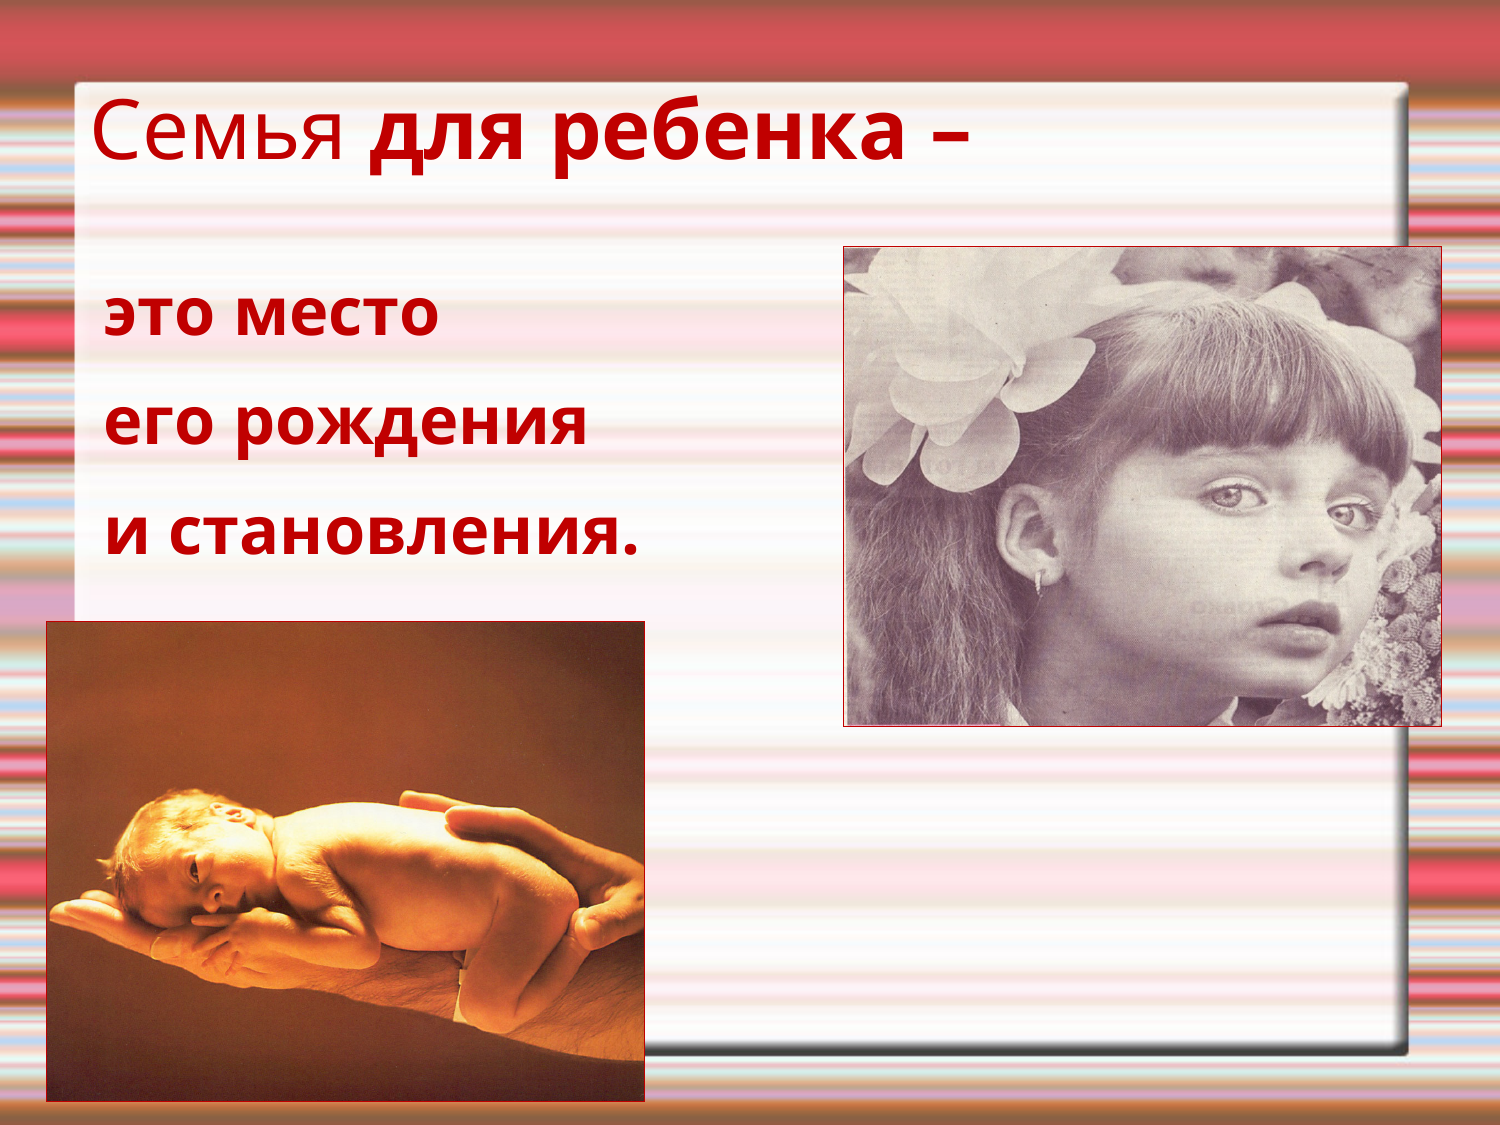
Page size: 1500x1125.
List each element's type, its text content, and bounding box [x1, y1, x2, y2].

list это место его рождения и становления. [88, 261, 1500, 1004]
title Семья для ребенка – [75, 69, 1500, 207]
picture [0, 0, 1500, 1125]
